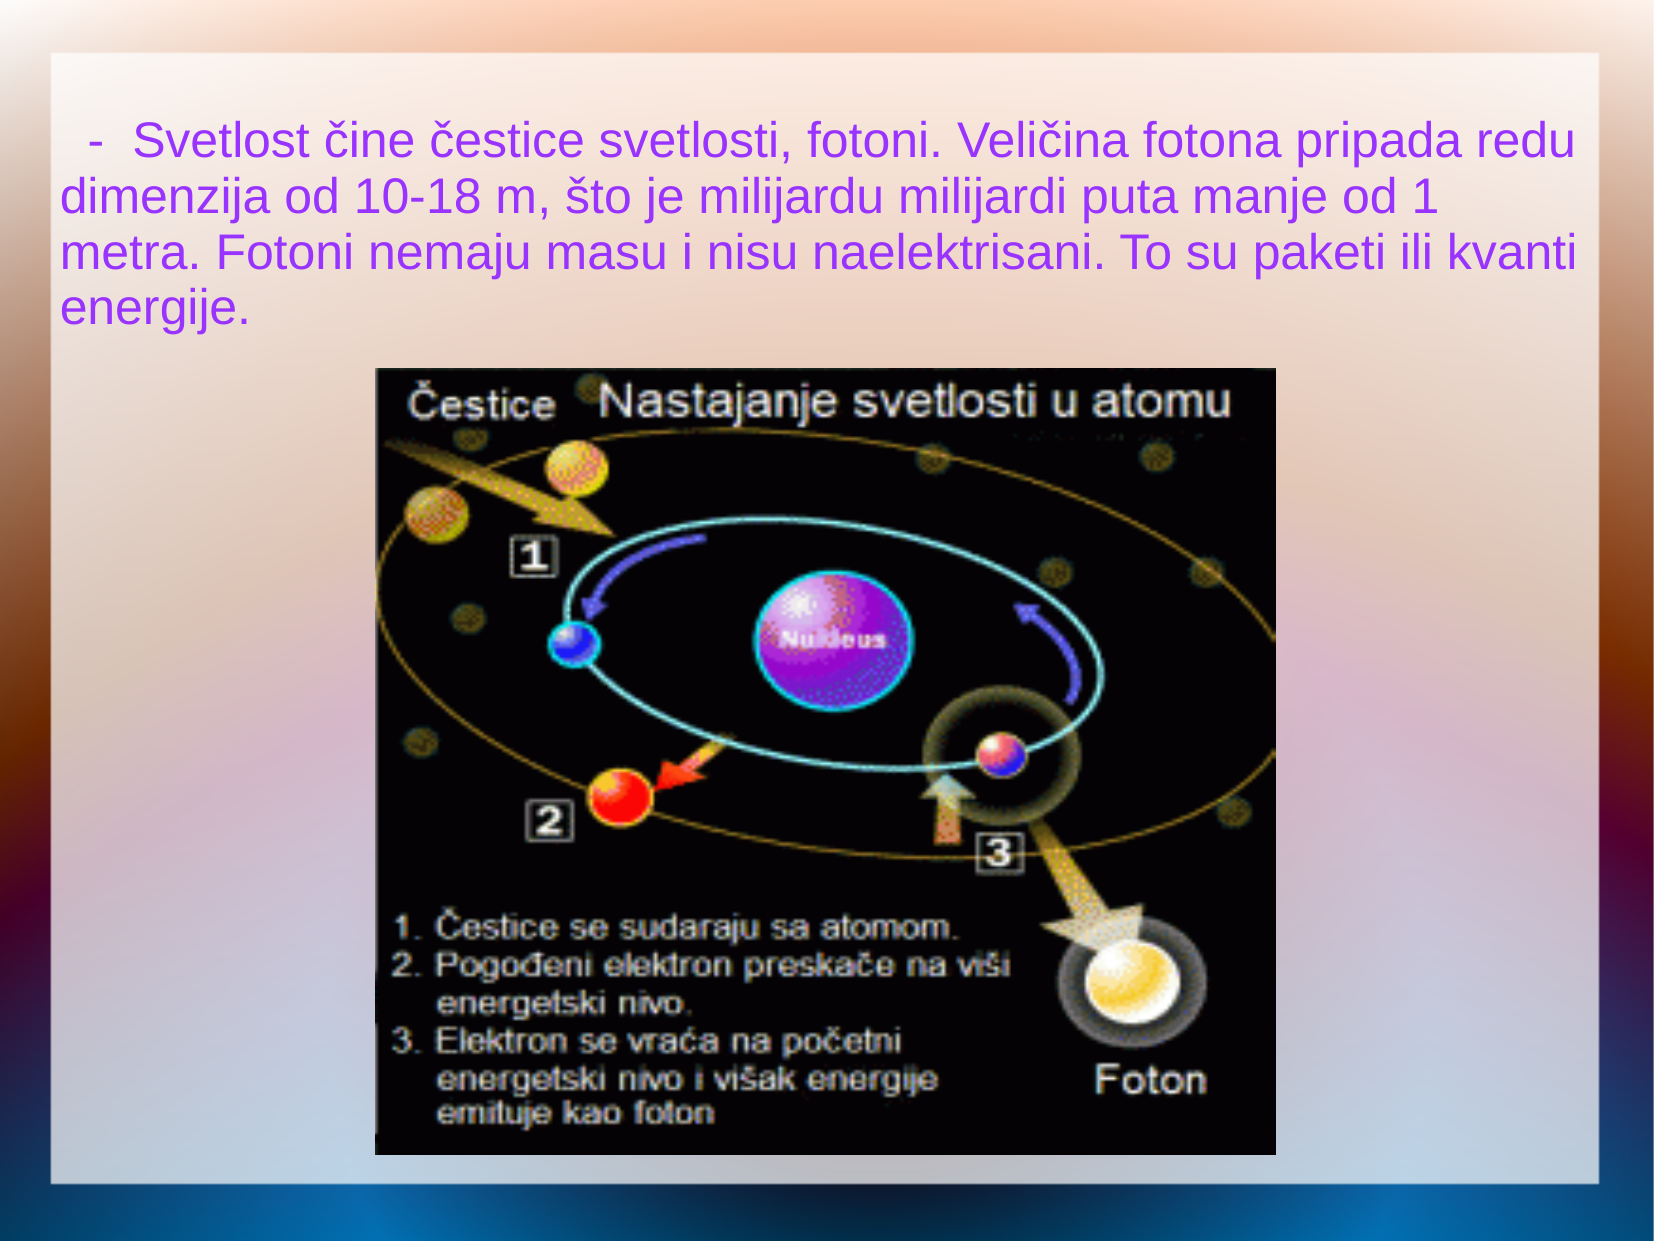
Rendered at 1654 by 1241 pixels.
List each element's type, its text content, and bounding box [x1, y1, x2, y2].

text_box - Svetlost čine čestice svetlosti, fotoni. Veličina fotona pripada redu dimenzija od 10-18 m, što je milijardu milijardi puta manje od 1 metra. Fotoni nemaju masu i nisu naelektrisani. To su paketi ili kvanti energije. [45, 105, 1610, 343]
picture [0, 0, 1654, 1241]
